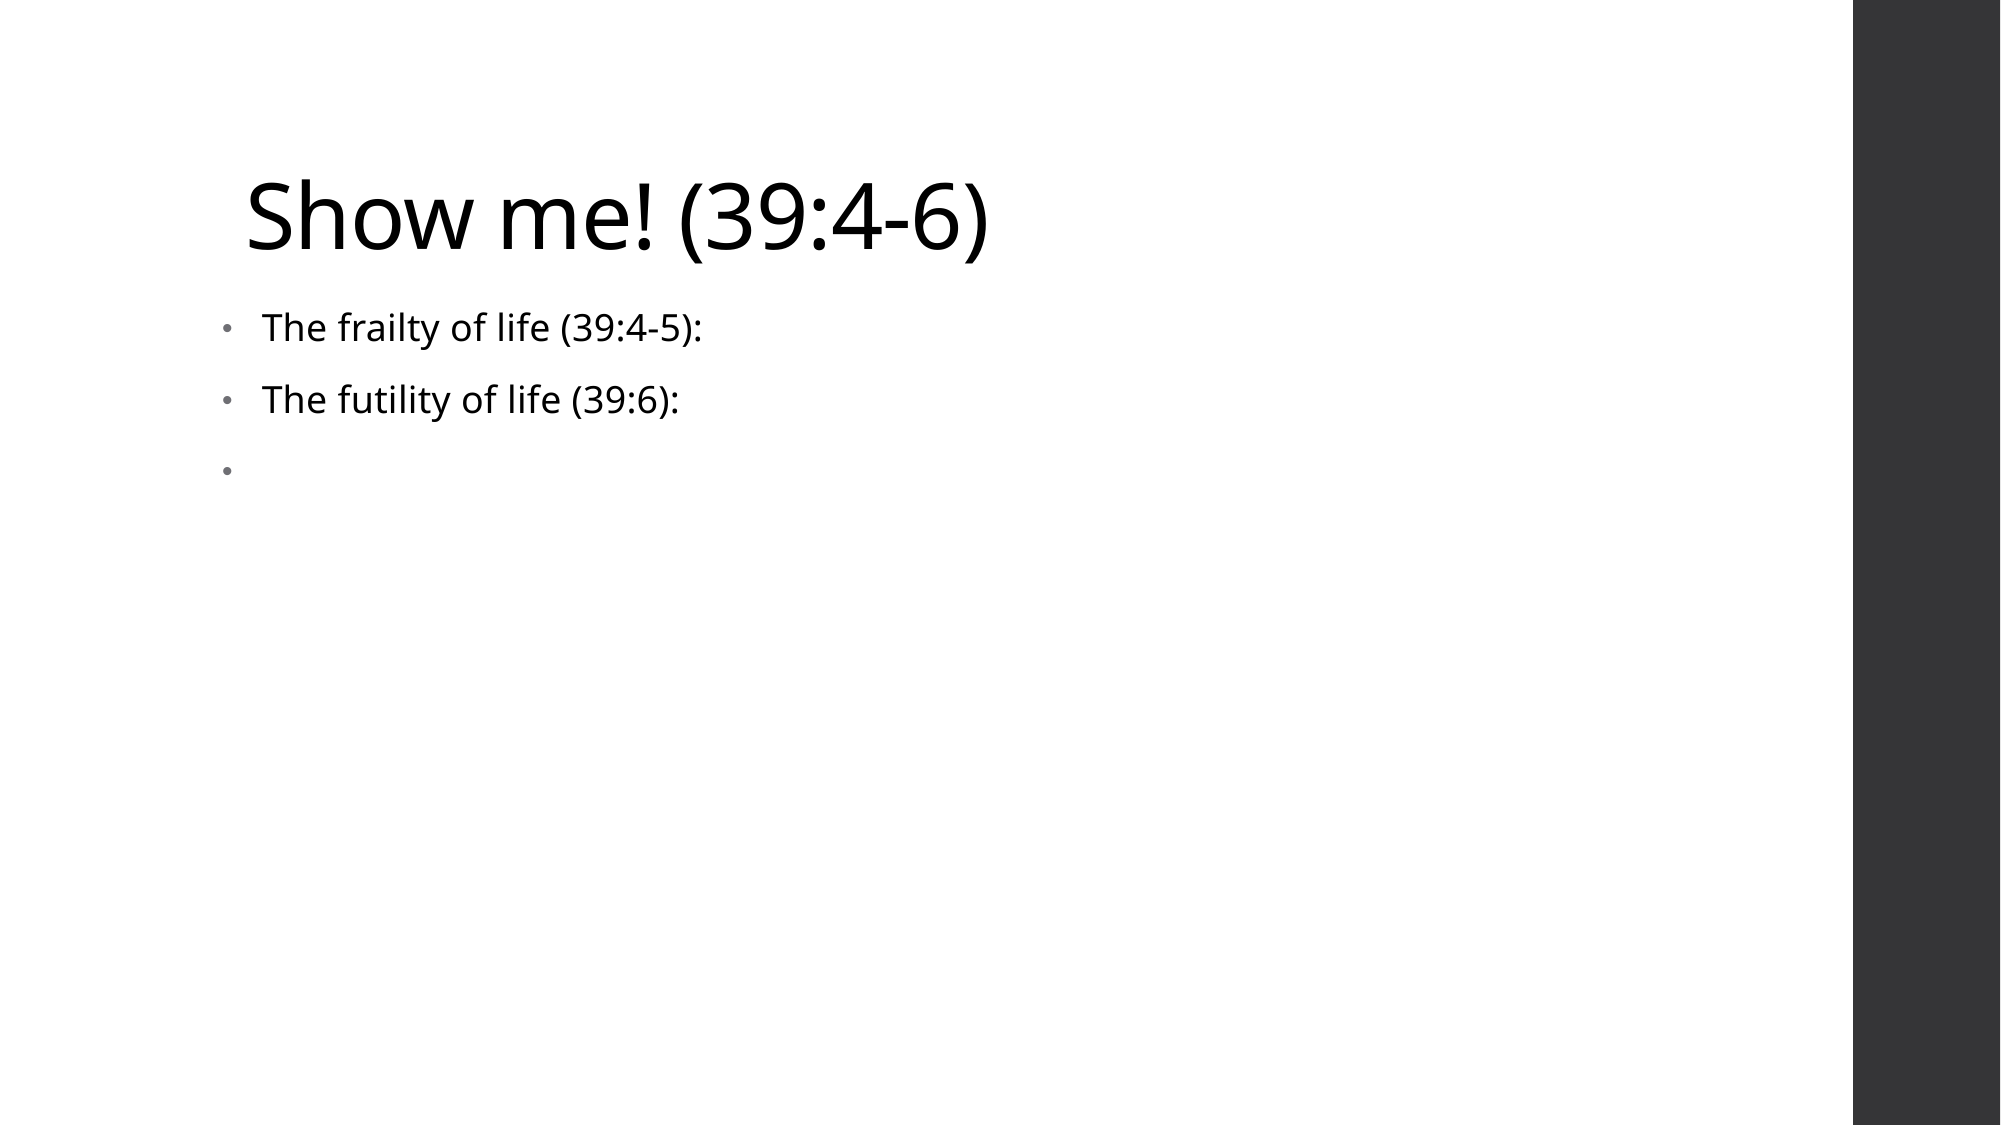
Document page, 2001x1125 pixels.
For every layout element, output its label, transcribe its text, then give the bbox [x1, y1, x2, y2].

list The frailty of life (39:4-5): The futility of life (39:6): [206, 299, 1617, 1014]
title Show me! (39:4-6) [206, 60, 1797, 278]
